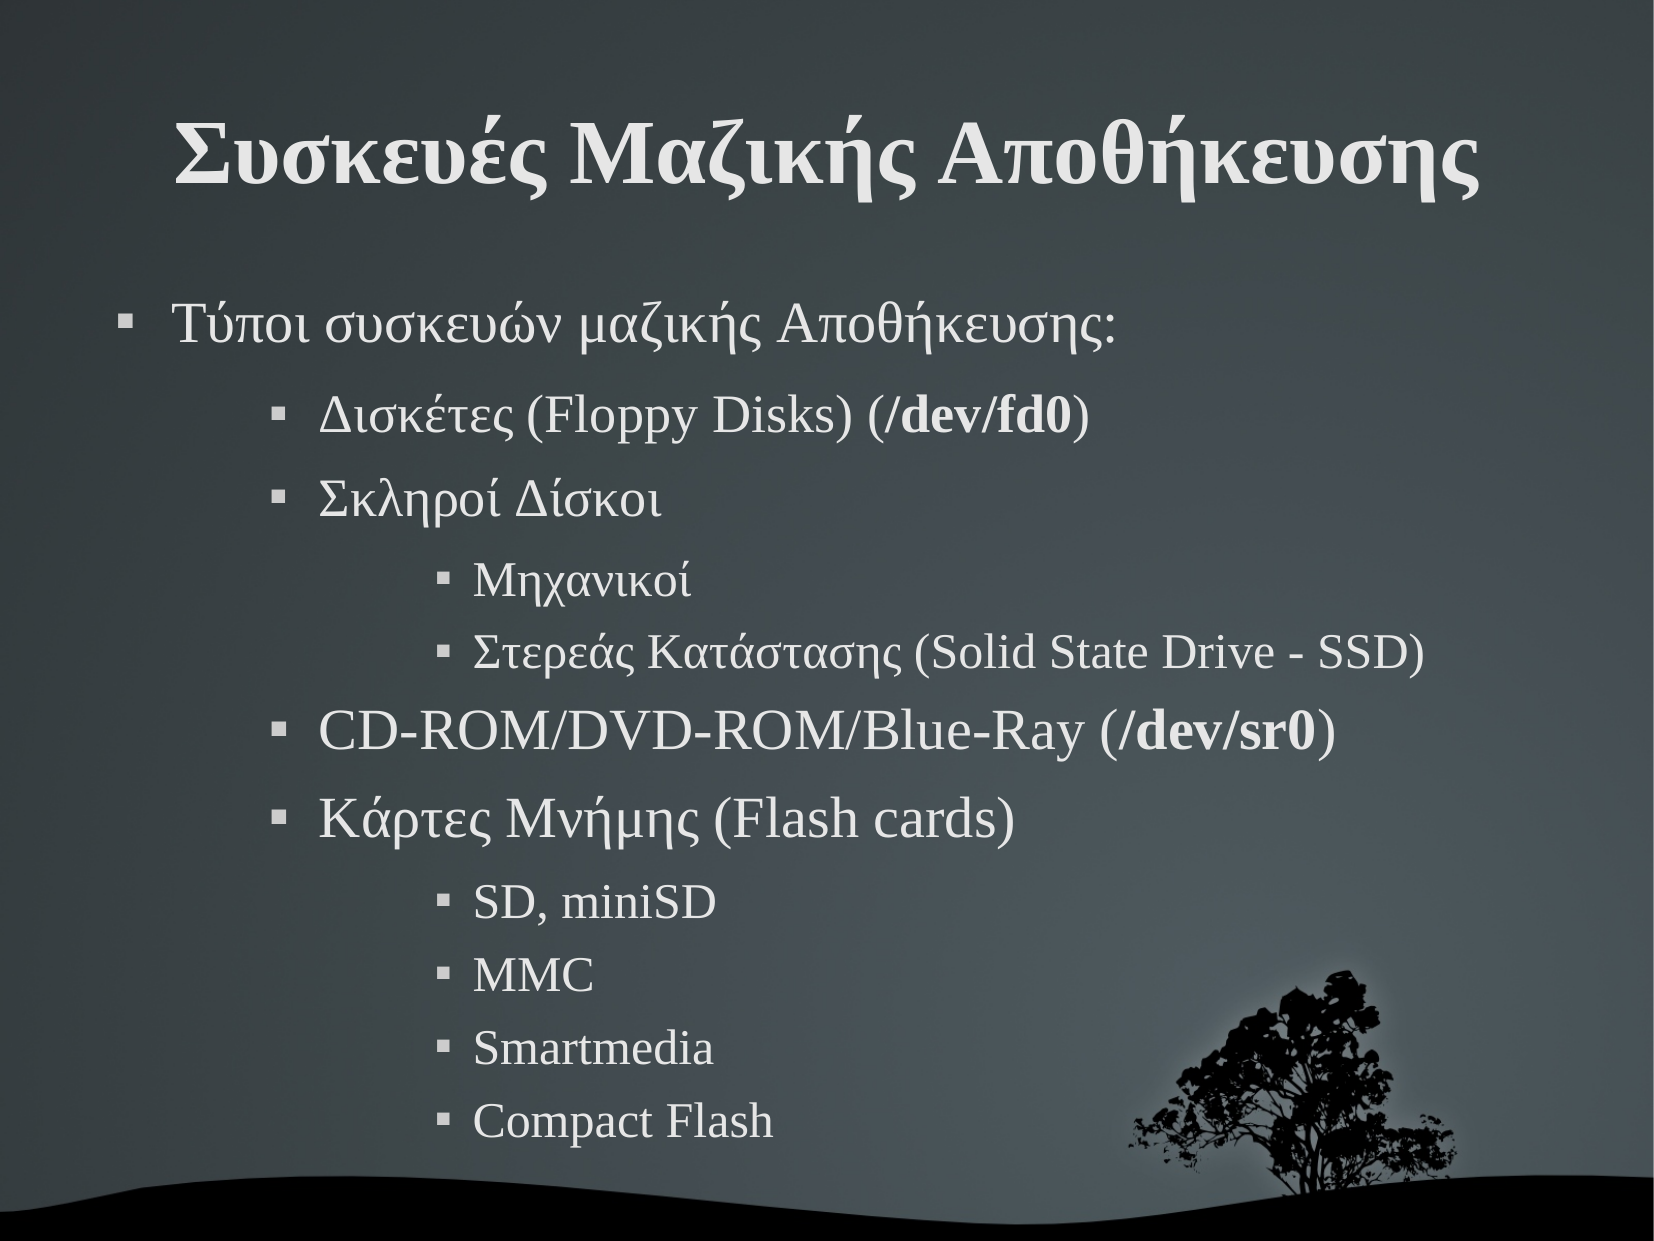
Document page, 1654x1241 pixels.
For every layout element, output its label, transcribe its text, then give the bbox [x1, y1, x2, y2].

list Τύποι συσκευών μαζικής Αποθήκευσης: Δισκέτες (Floppy Disks) (/dev/fd0) Σκληροί Δίσκοι Μηχανικοί Στερεάς Κατάστασης (Solid State Drive - SSD) CD-ROM/DVD-ROM/Blue-Ray (/dev/sr0) Κάρτες Μνήμης (Flash cards) SD, miniSD MMC Smartmedia Compact Flash [82, 290, 1571, 1241]
title Συσκευές Μαζικής Αποθήκευσης [82, 49, 1571, 257]
picture [0, 0, 1654, 1241]
